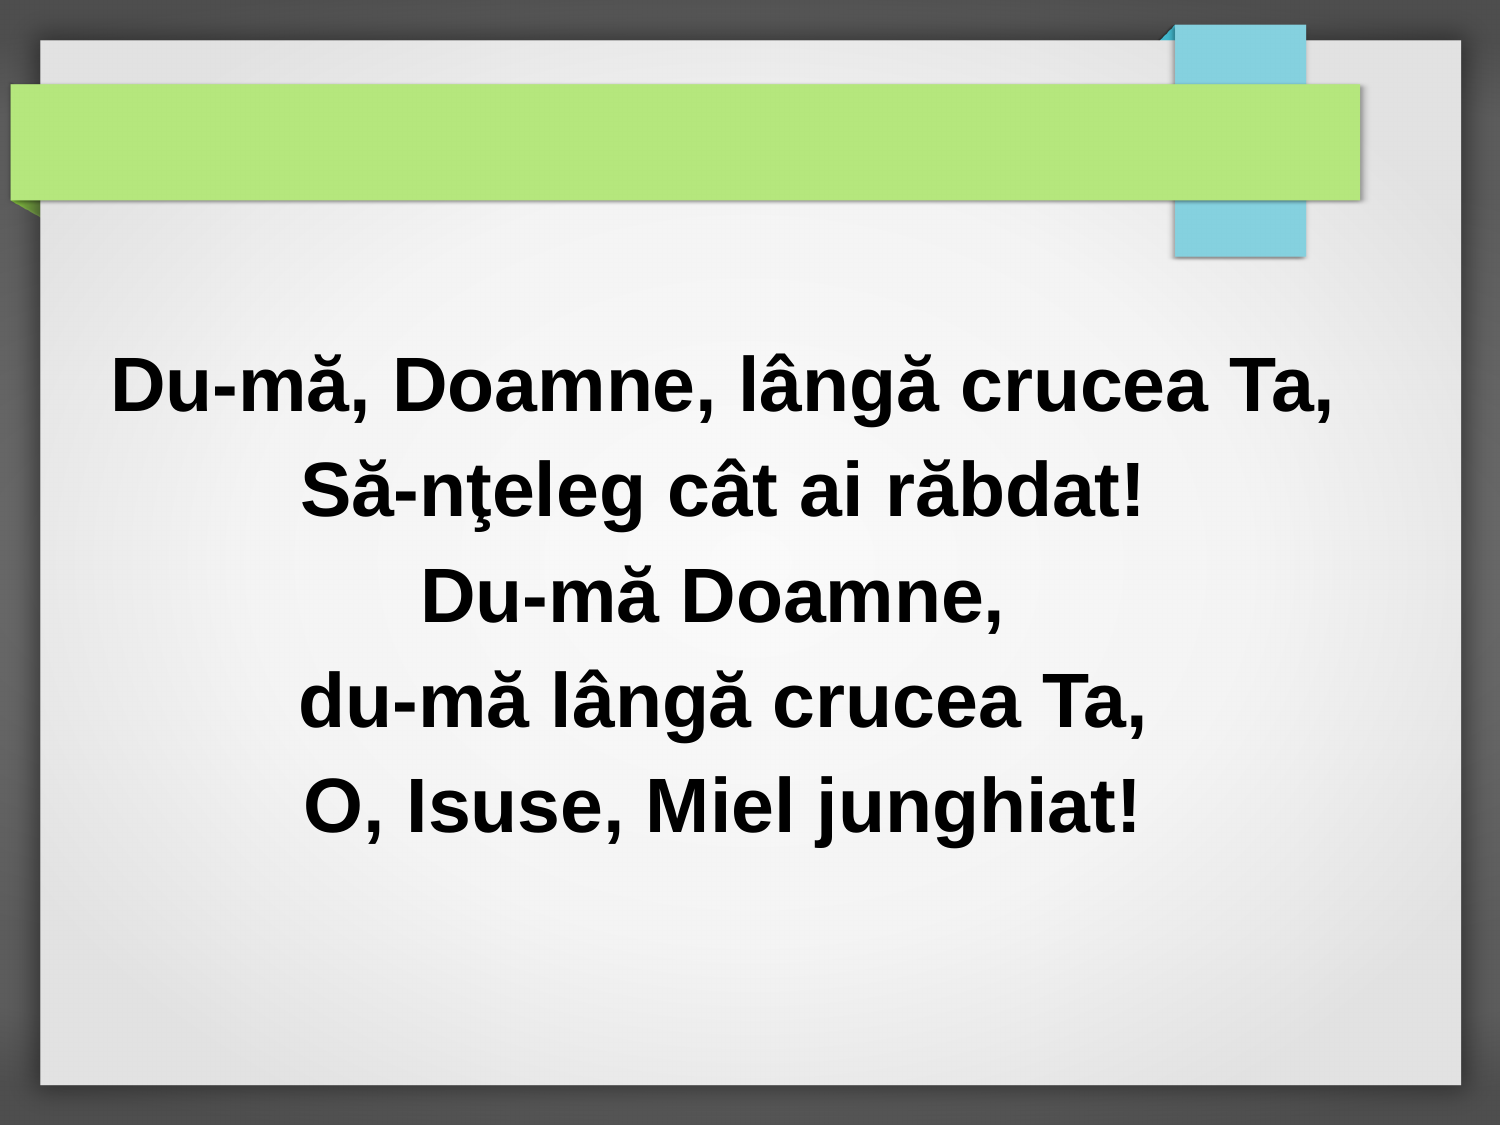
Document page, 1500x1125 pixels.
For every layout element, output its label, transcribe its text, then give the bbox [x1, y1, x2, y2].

picture [0, 0, 1500, 1125]
list Du-mă, Doamne, lângă crucea Ta, Să-nţeleg cât ai răbdat! Du-mă Doamne, du-mă lângă crucea Ta, O, Isuse, Miel junghiat! [75, 334, 1367, 985]
